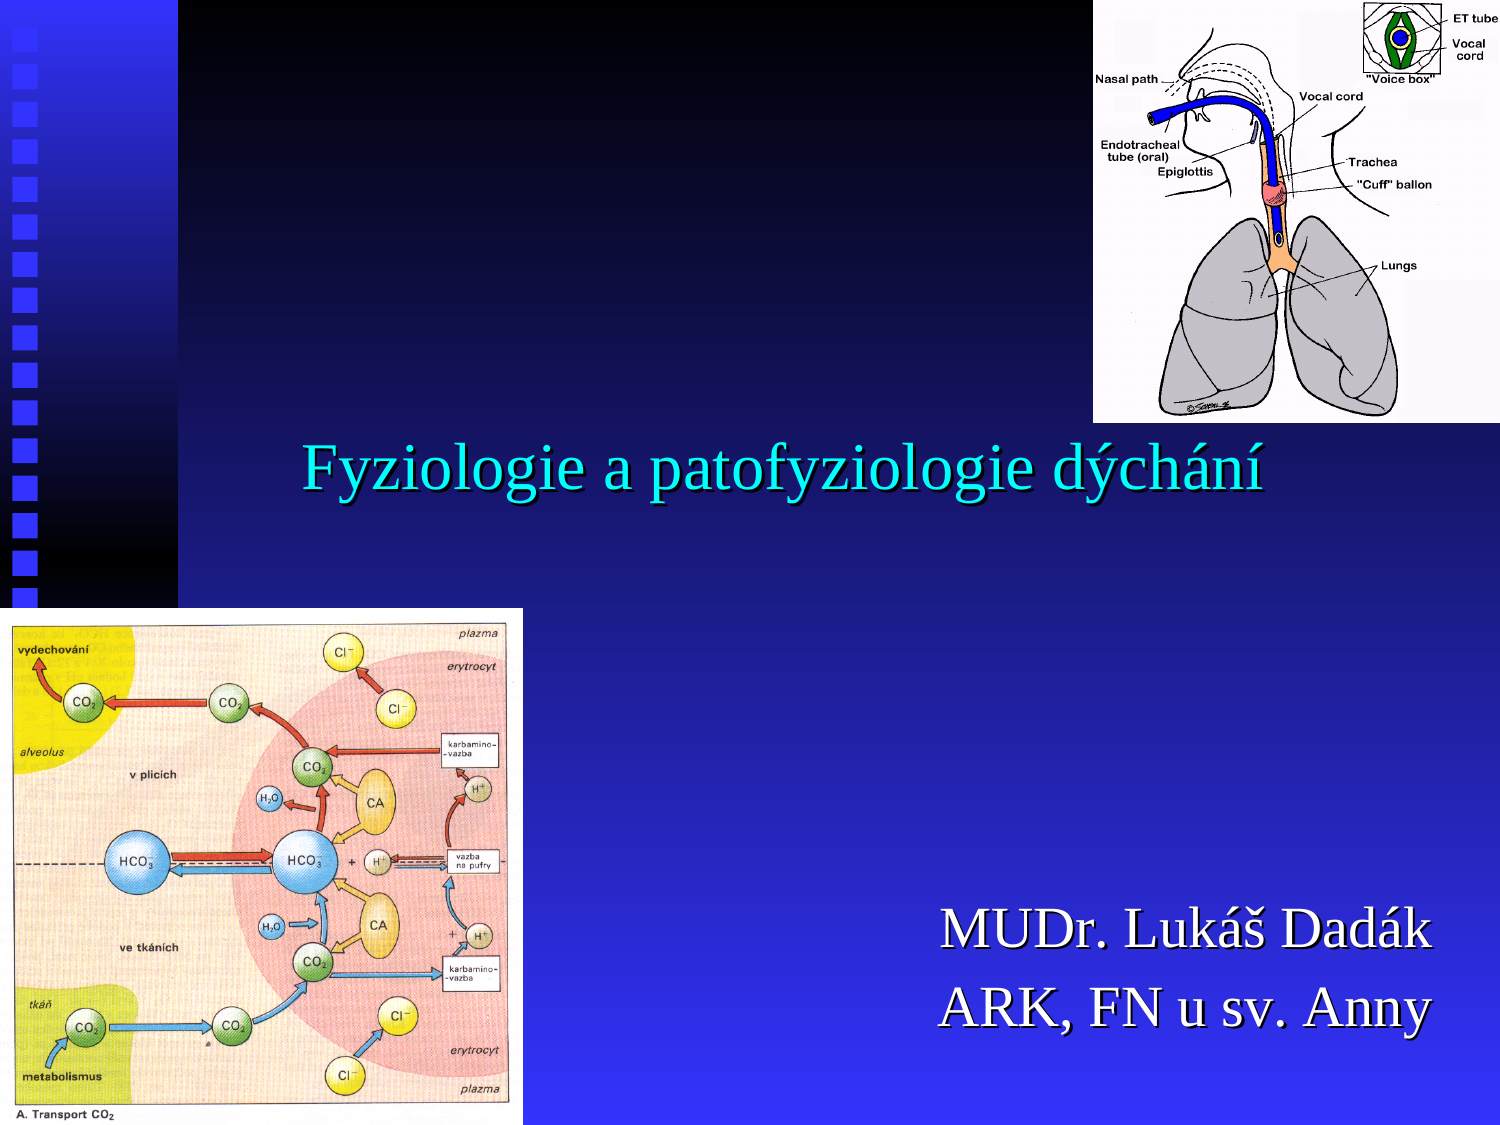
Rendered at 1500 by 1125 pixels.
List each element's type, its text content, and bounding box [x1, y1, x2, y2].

subtitle MUDr. Lukáš Dadák ARK, FN u sv. Anny [523, 890, 1448, 1125]
title Fyziologie a patofyziologie dýchání [178, 374, 1388, 563]
picture [0, 608, 523, 1125]
picture [1093, 0, 1500, 423]
